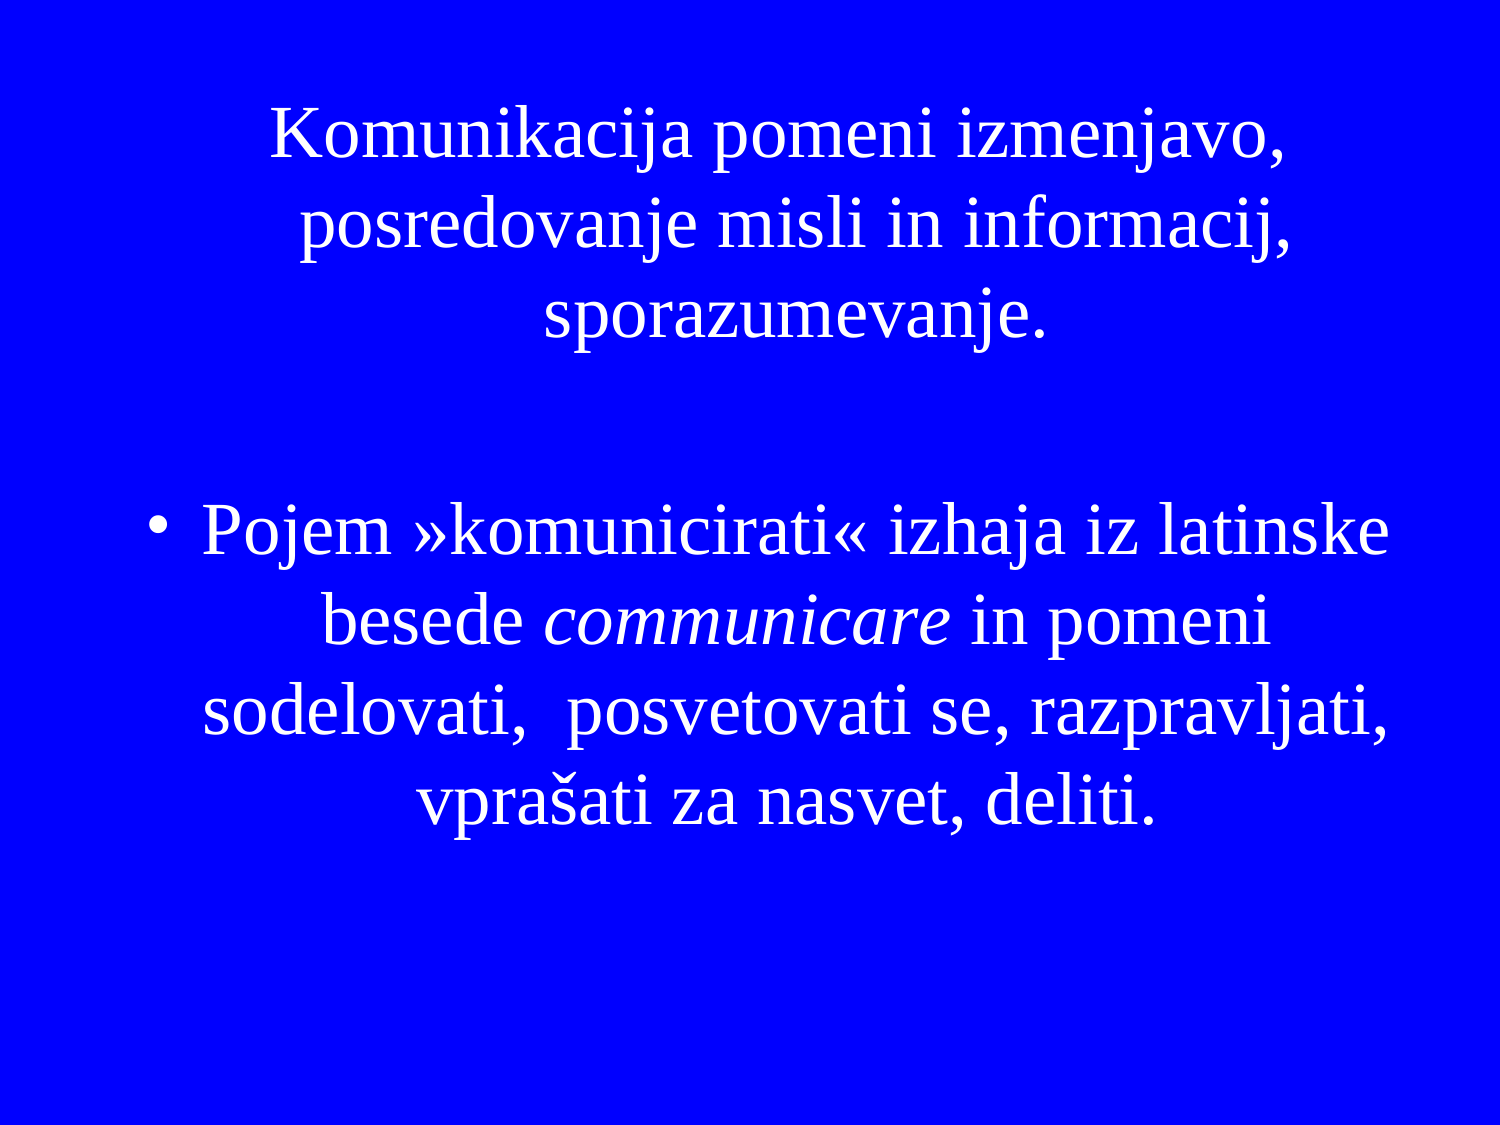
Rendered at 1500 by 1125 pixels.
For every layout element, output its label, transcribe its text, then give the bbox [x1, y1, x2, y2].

list Komunikacija pomeni izmenjavo, posredovanje misli in informacij, sporazumevanje. Pojem »komunicirati« izhaja iz latinske besede communicare in pomeni sodelovati, posvetovati se, razpravljati, vprašati za nasvet, deliti. [112, 74, 1425, 1026]
